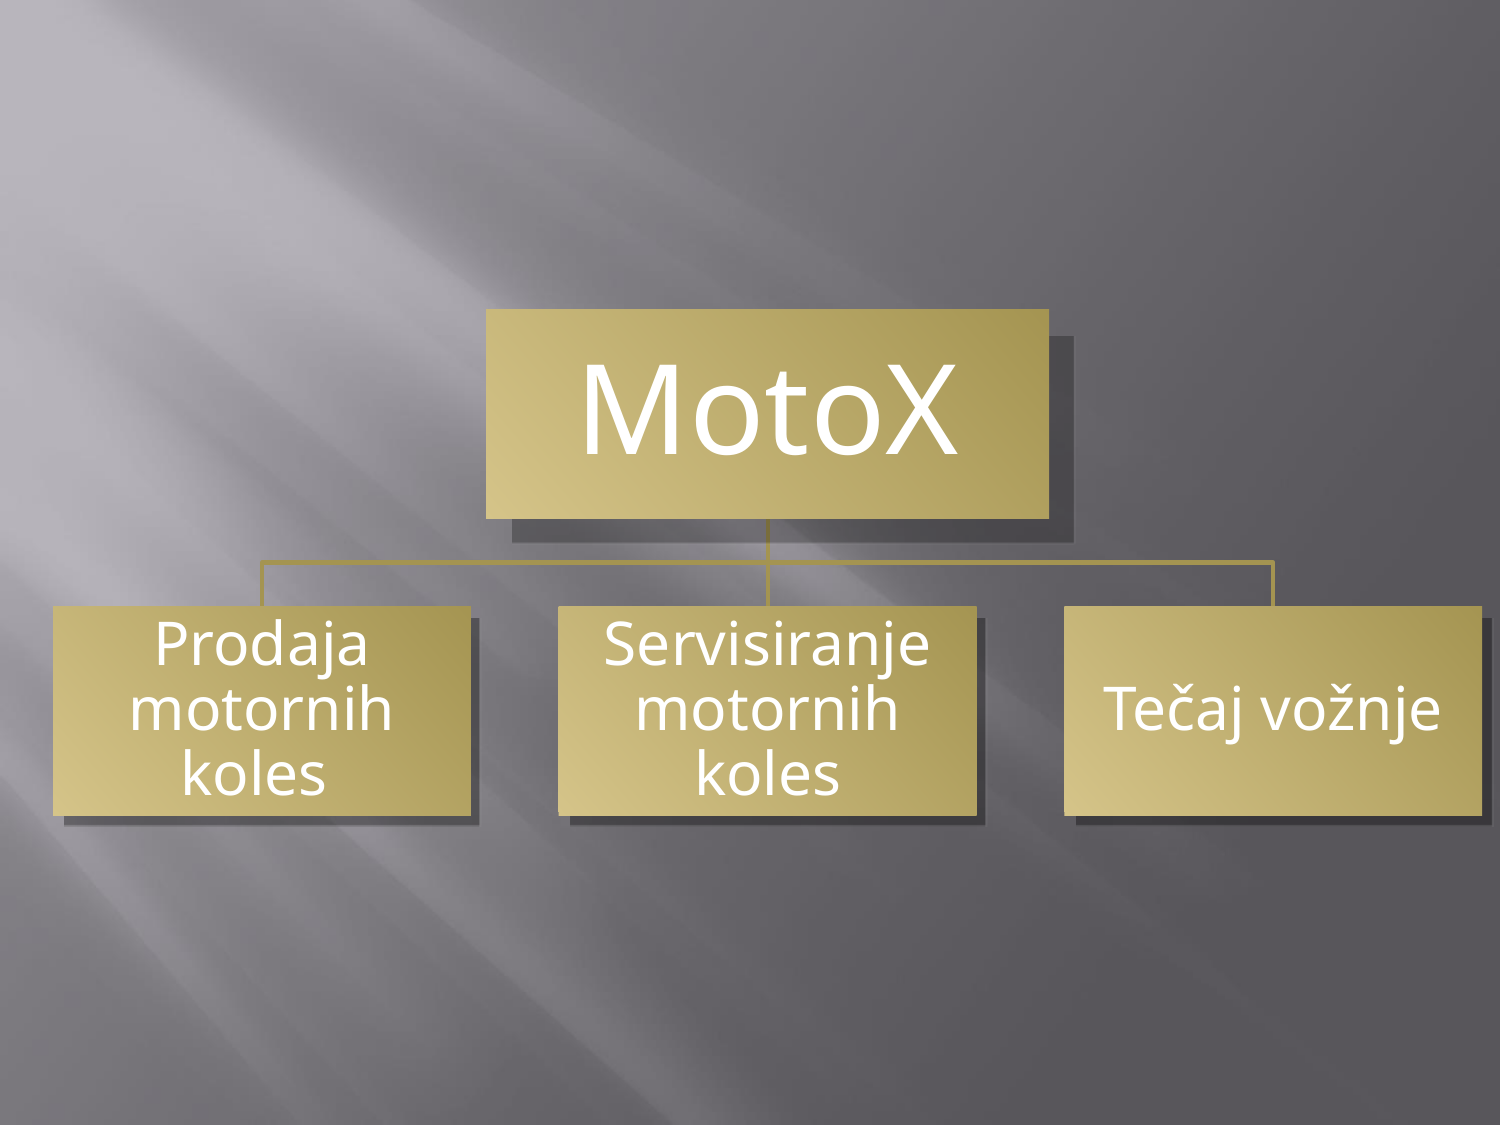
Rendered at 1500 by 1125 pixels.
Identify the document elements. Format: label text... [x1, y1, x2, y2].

text_box Tečaj vožnje [1064, 606, 1483, 816]
picture [0, 0, 1500, 1125]
text_box Servisiranje motornih koles [558, 606, 977, 816]
text_box MotoX [486, 309, 1050, 519]
text_box Prodaja motornih koles [53, 606, 471, 816]
